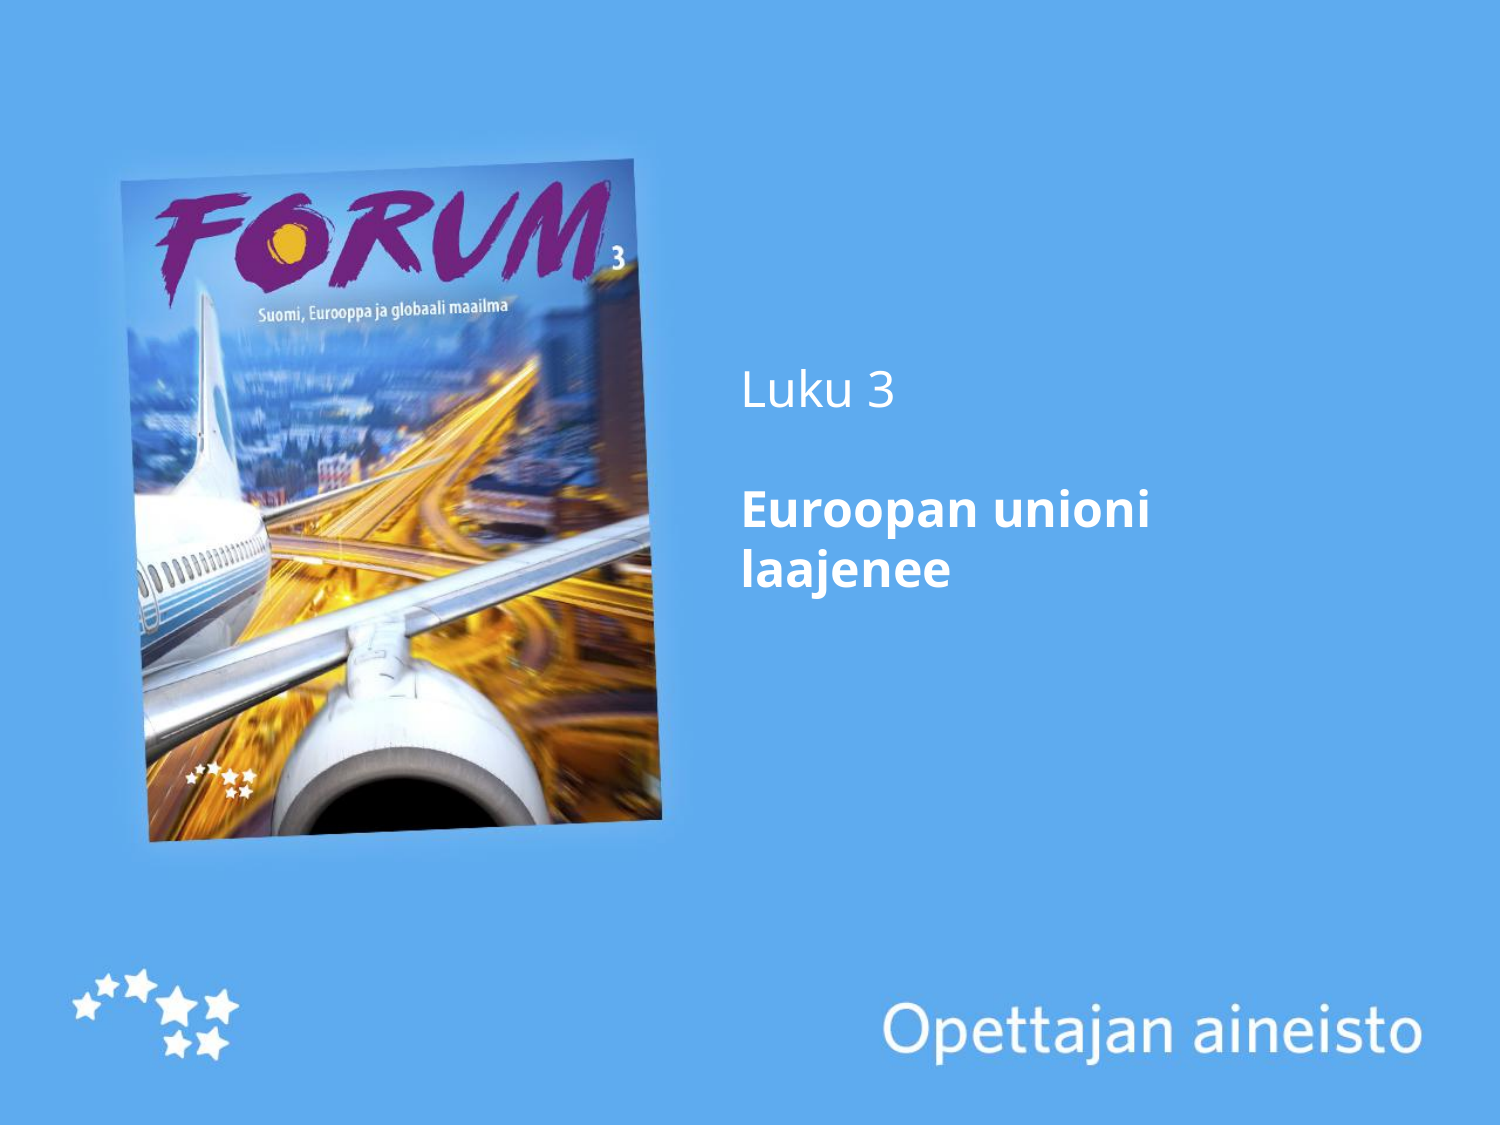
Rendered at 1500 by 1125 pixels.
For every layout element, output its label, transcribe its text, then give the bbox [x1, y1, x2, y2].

text_box Luku 3 Euroopan unioni laajenee [724, 349, 1228, 547]
picture [0, 0, 1500, 1125]
